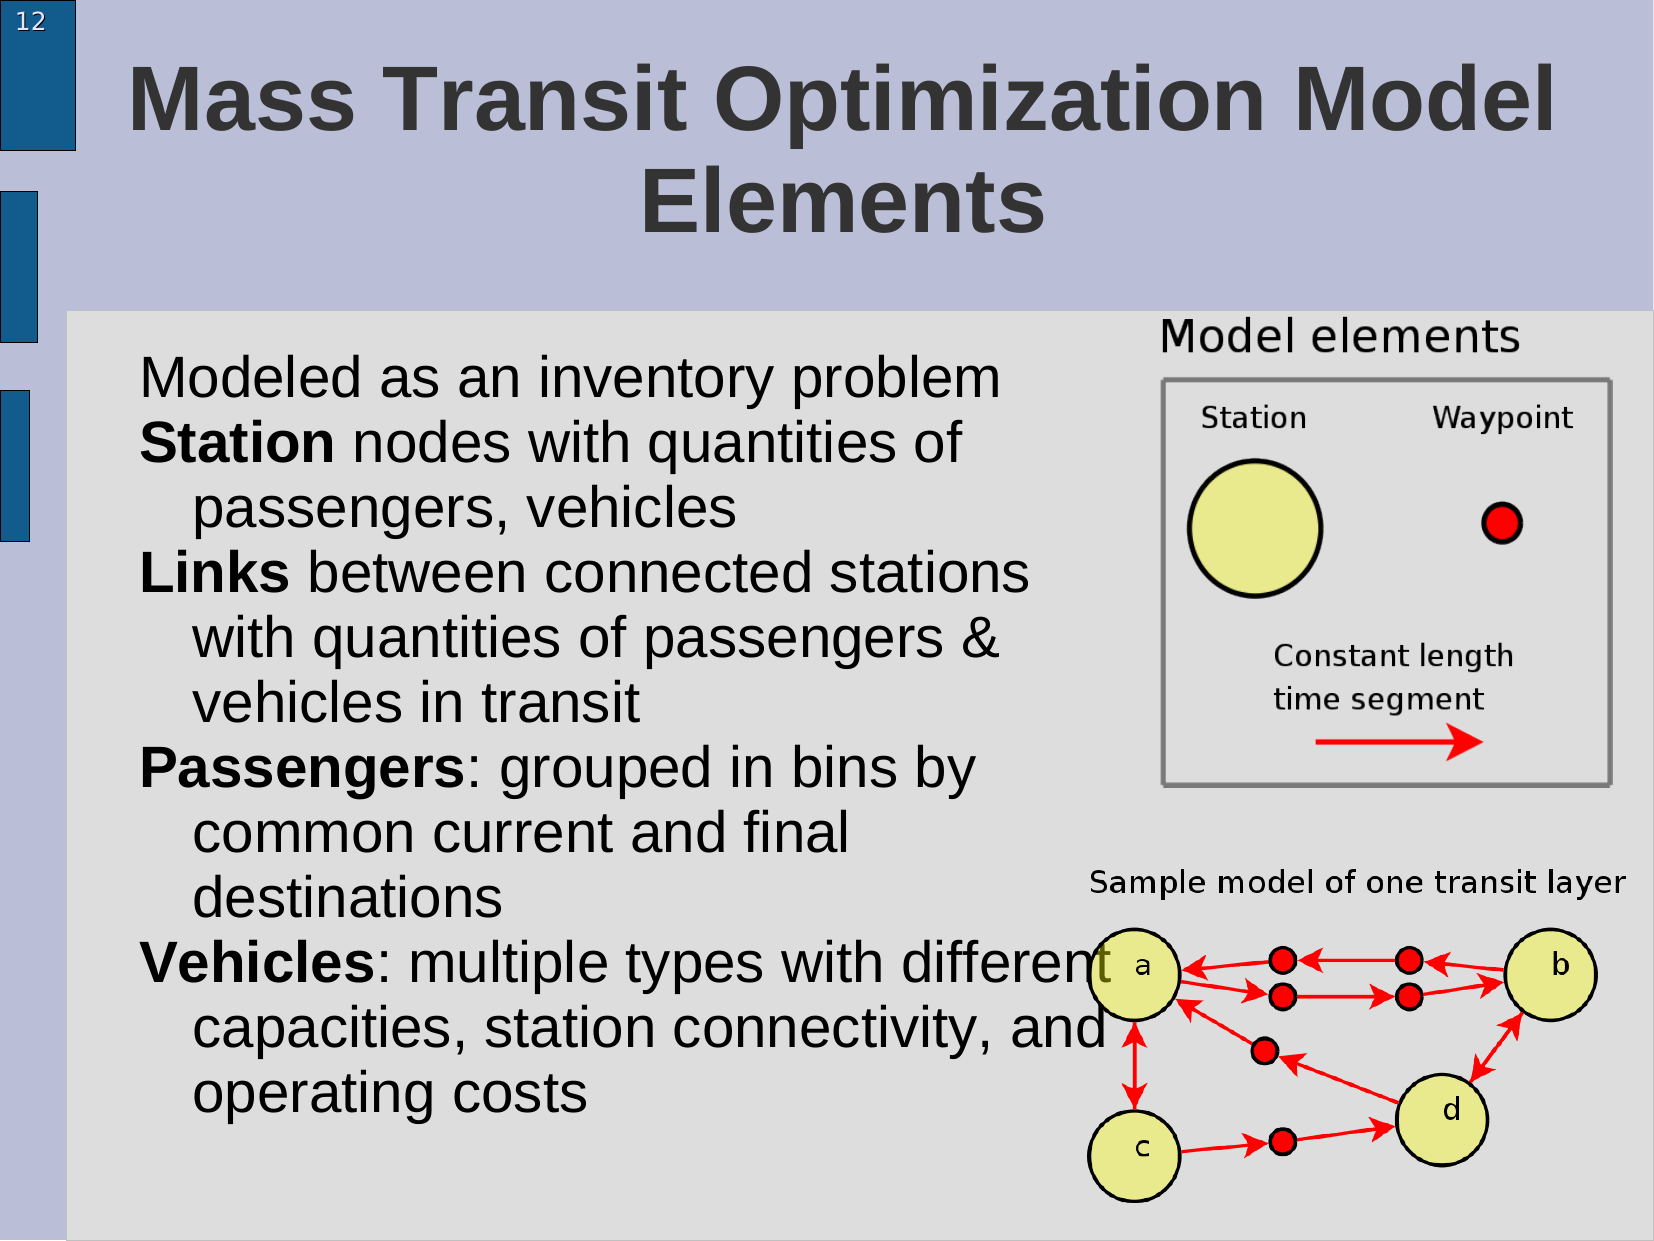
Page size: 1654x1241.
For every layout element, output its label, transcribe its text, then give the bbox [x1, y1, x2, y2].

picture [1158, 307, 1613, 788]
list Modeled as an inventory problem Station nodes with quantities of passengers, vehicles Links between connected stations with quantities of passengers & vehicles in transit Passengers: grouped in bins by common current and final destinations Vehicles: multiple types with different capacities, station connectivity, and operating costs [121, 344, 1126, 1226]
picture [1087, 862, 1633, 1203]
title Mass Transit Optimization Model Elements [75, 0, 1613, 301]
